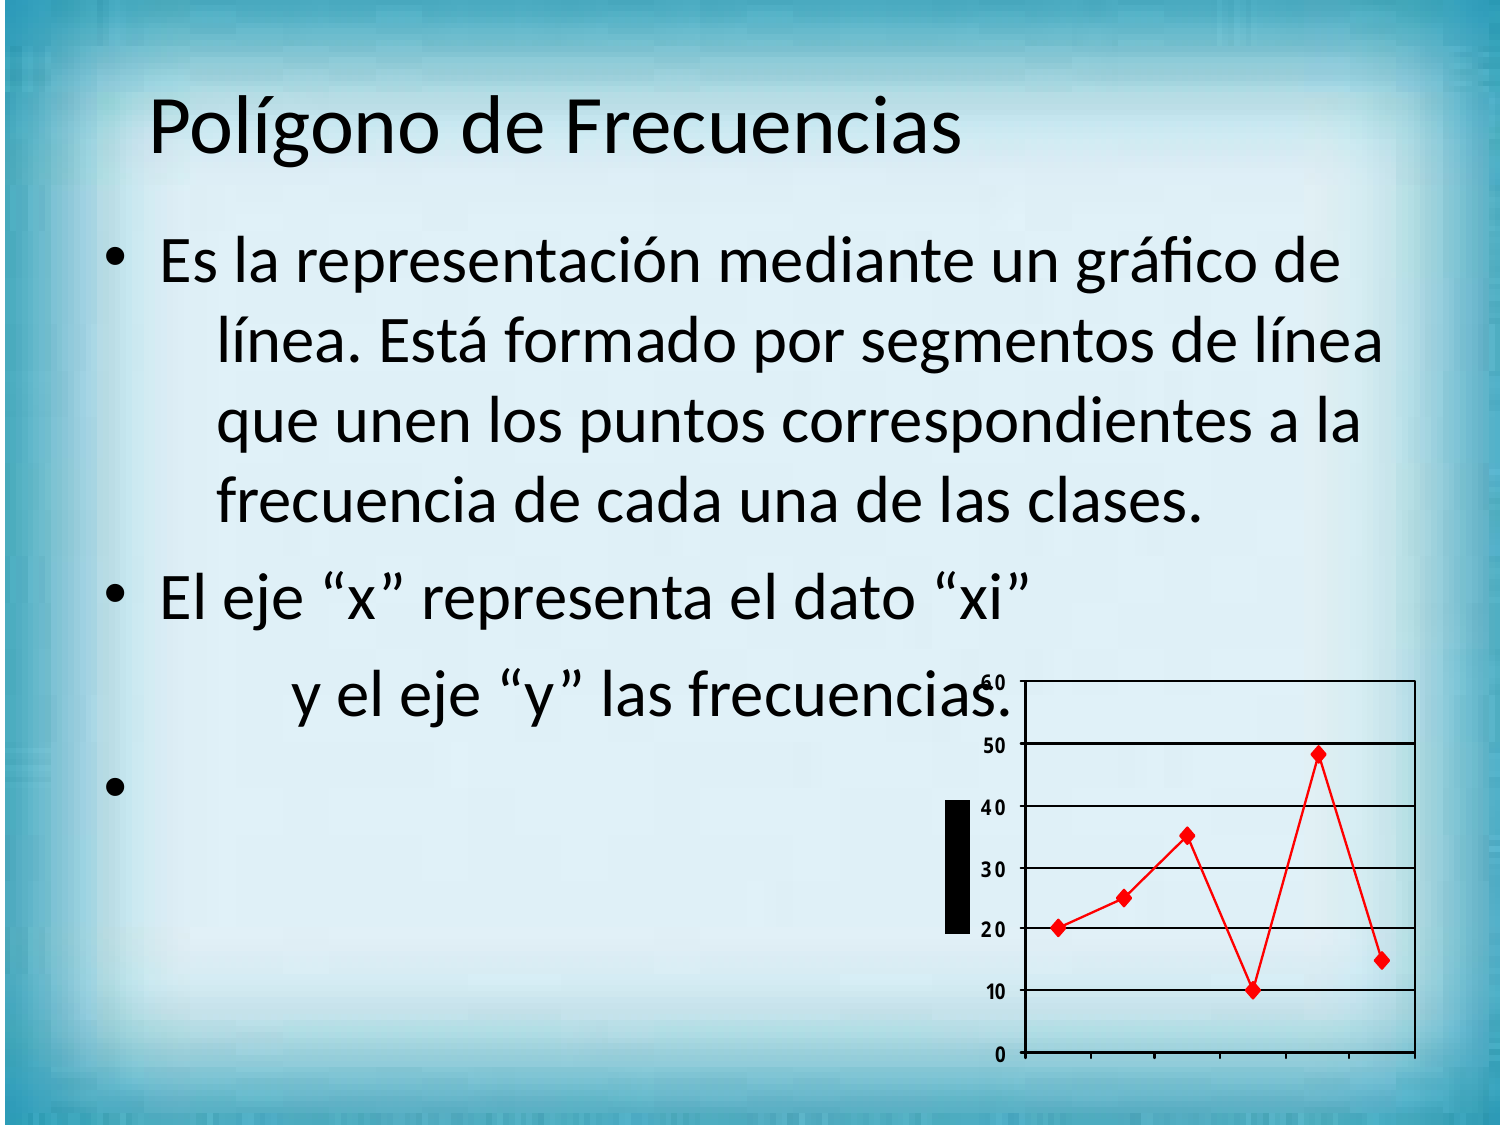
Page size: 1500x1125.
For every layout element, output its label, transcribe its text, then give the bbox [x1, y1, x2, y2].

list Es la representación mediante un gráfico de línea. Está formado por segmentos de línea que unen los puntos correspondientes a la frecuencia de cada una de las clases. El eje “x” representa el dato “xi” y el eje “y” las frecuencias. [88, 208, 1426, 1071]
title Polígono de Frecuencias [76, 42, 1036, 198]
picture [5, 0, 1500, 1125]
chart [903, 621, 1450, 1115]
